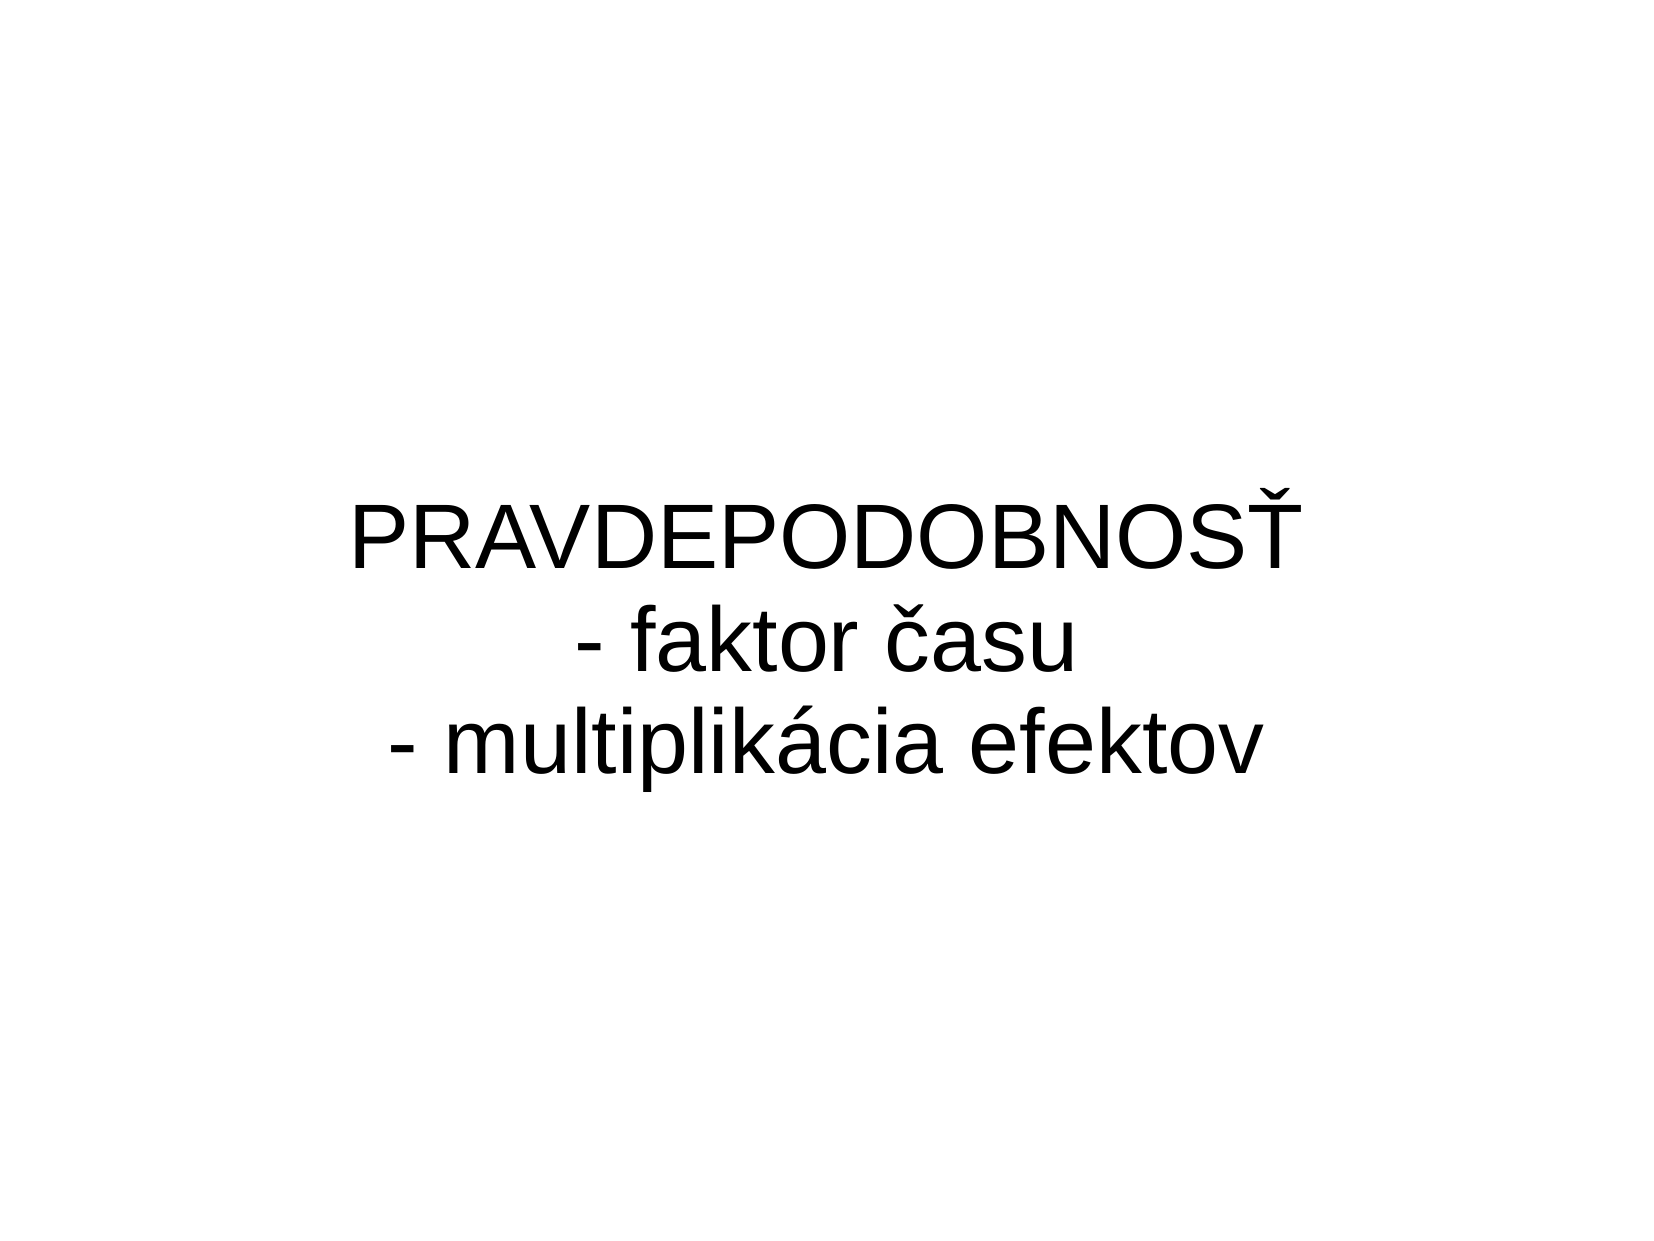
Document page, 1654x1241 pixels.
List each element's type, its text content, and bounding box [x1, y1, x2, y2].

subtitle [23, 242, 1654, 962]
text_box PRAVDEPODOBNOSŤ - faktor času - multiplikácia efektov [35, 478, 1619, 981]
